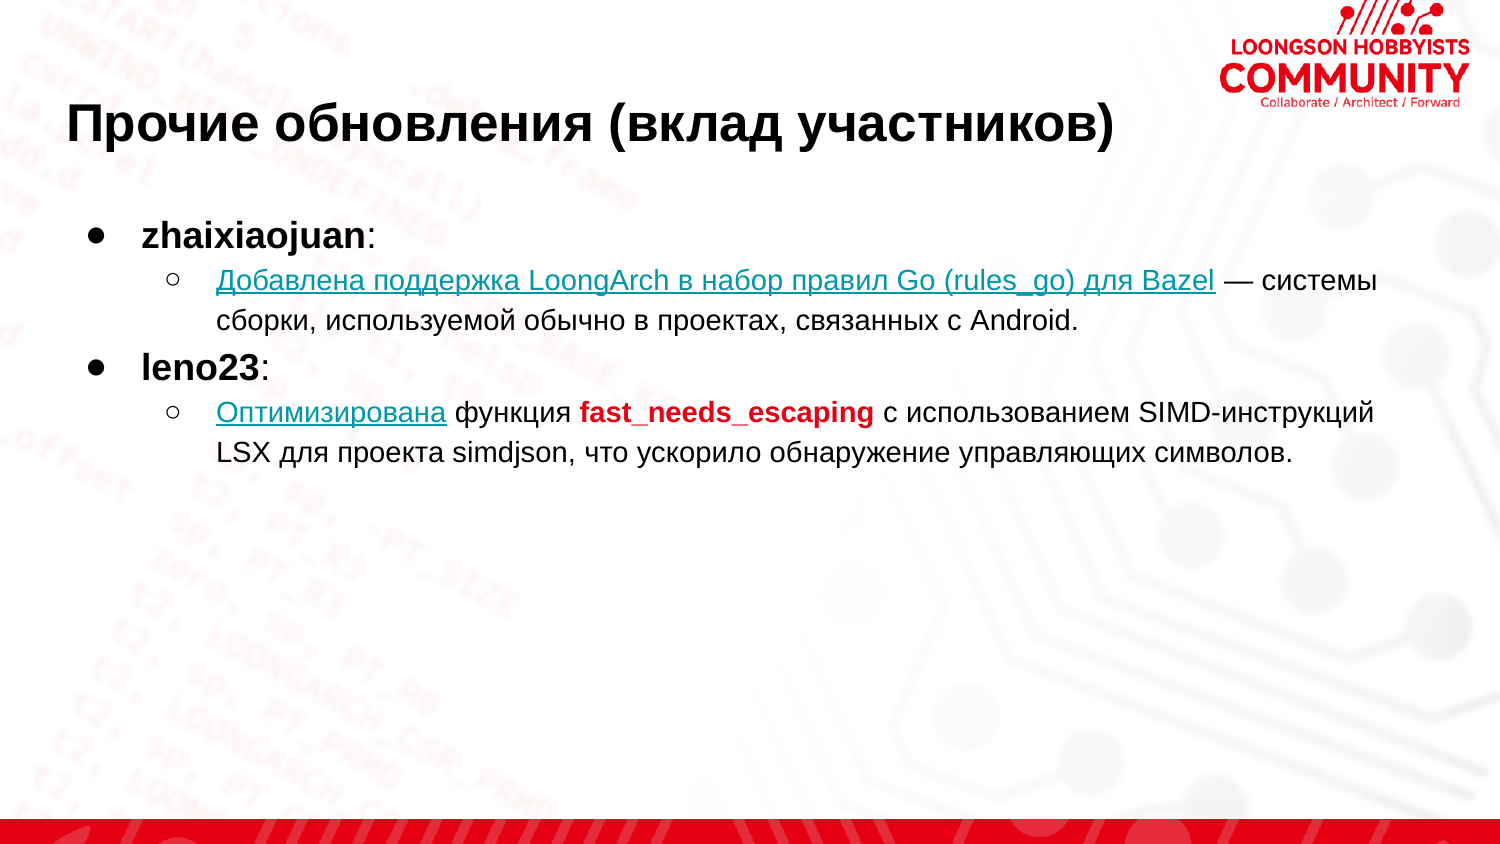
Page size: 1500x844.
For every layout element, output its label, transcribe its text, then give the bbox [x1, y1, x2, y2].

list zhaixiaojuan: Добавлена поддержка LoongArch в набор правил Go (rules_go) для Bazel — системы сборки, используемой обычно в проектах, связанных с Android. leno23: Оптимизирована функция fast_needs_escaping с использованием SIMD-инструкций LSX для проекта simdjson, что ускорило обнаружение управляющих символов. [51, 189, 1449, 797]
title Прочие обновления (вклад участников) [51, 72, 1449, 167]
picture [0, 0, 1500, 844]
